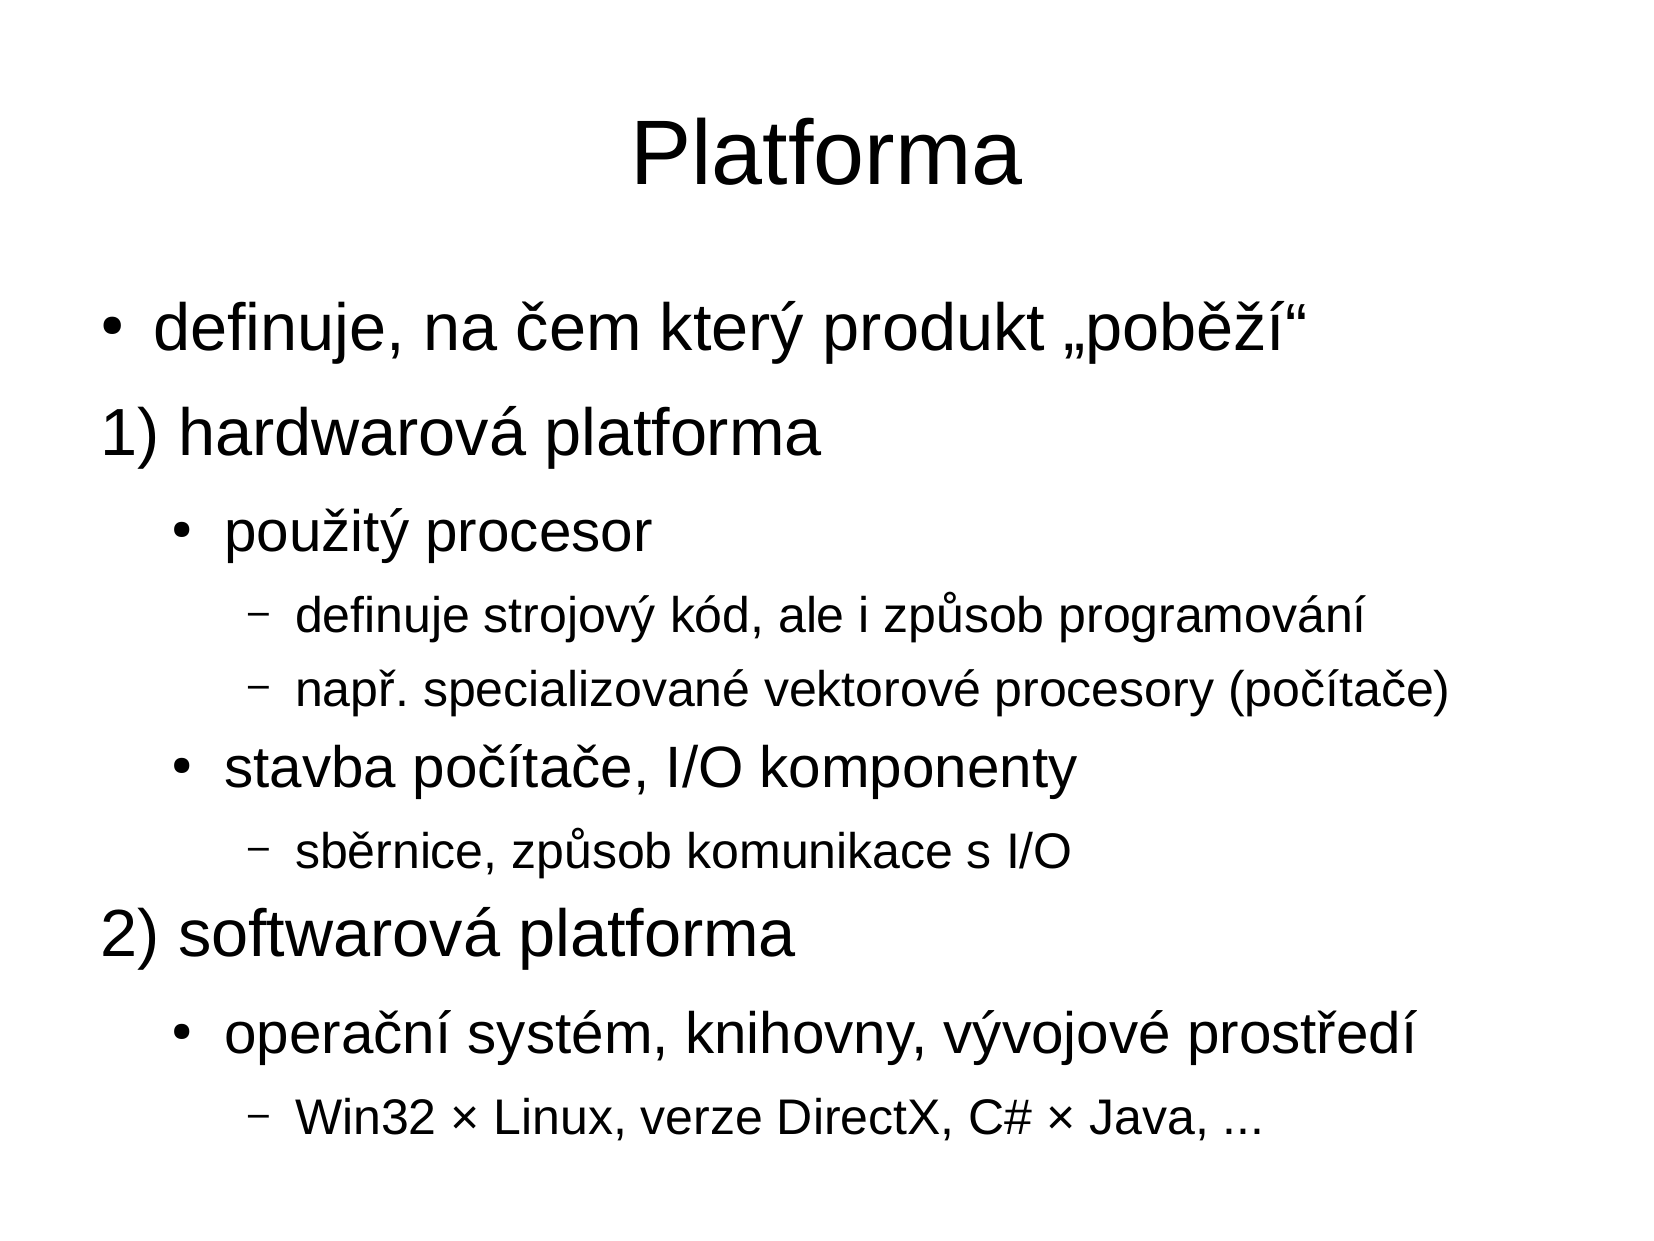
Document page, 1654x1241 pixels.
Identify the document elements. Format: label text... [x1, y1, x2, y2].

list definuje, na čem který produkt „poběží“ hardwarová platforma použitý procesor definuje strojový kód, ale i způsob programování např. specializované vektorové procesory (počítače) stavba počítače, I/O komponenty sběrnice, způsob komunikace s I/O softwarová platforma operační systém, knihovny, vývojové prostředí Win32 × Linux, verze DirectX, C# × Java, ... [82, 290, 1571, 1146]
title Platforma [82, 56, 1571, 250]
